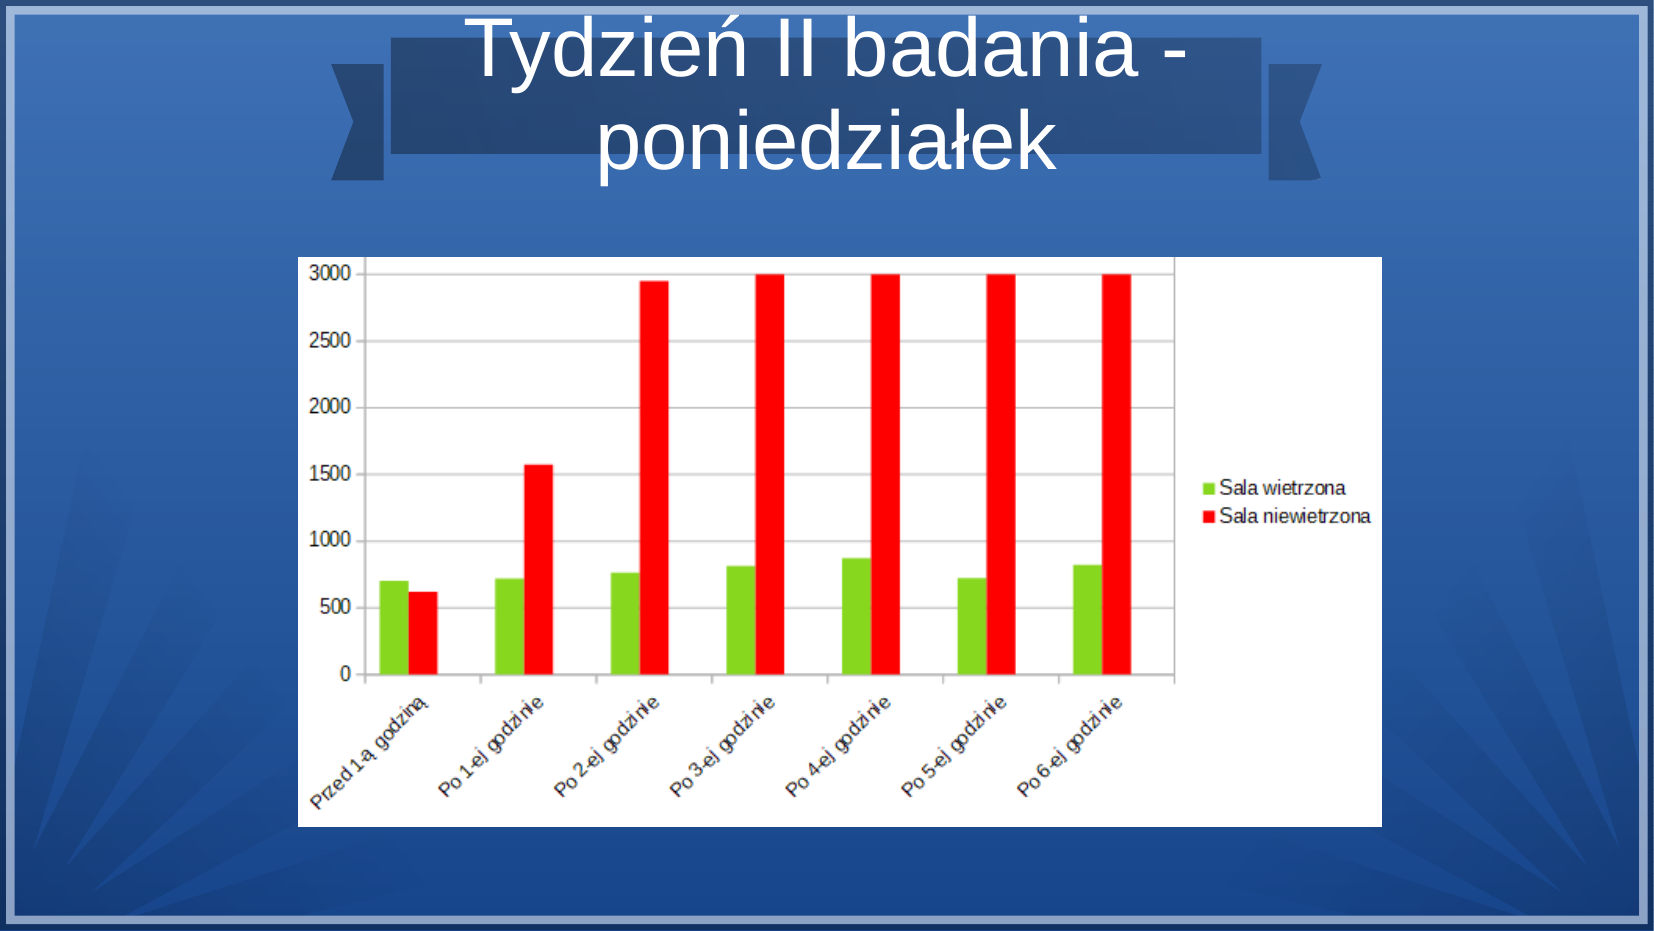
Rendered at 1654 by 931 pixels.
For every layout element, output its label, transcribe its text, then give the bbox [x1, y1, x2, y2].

title Tydzień II badania - poniedziałek [389, 1, 1264, 188]
picture [298, 257, 1382, 827]
